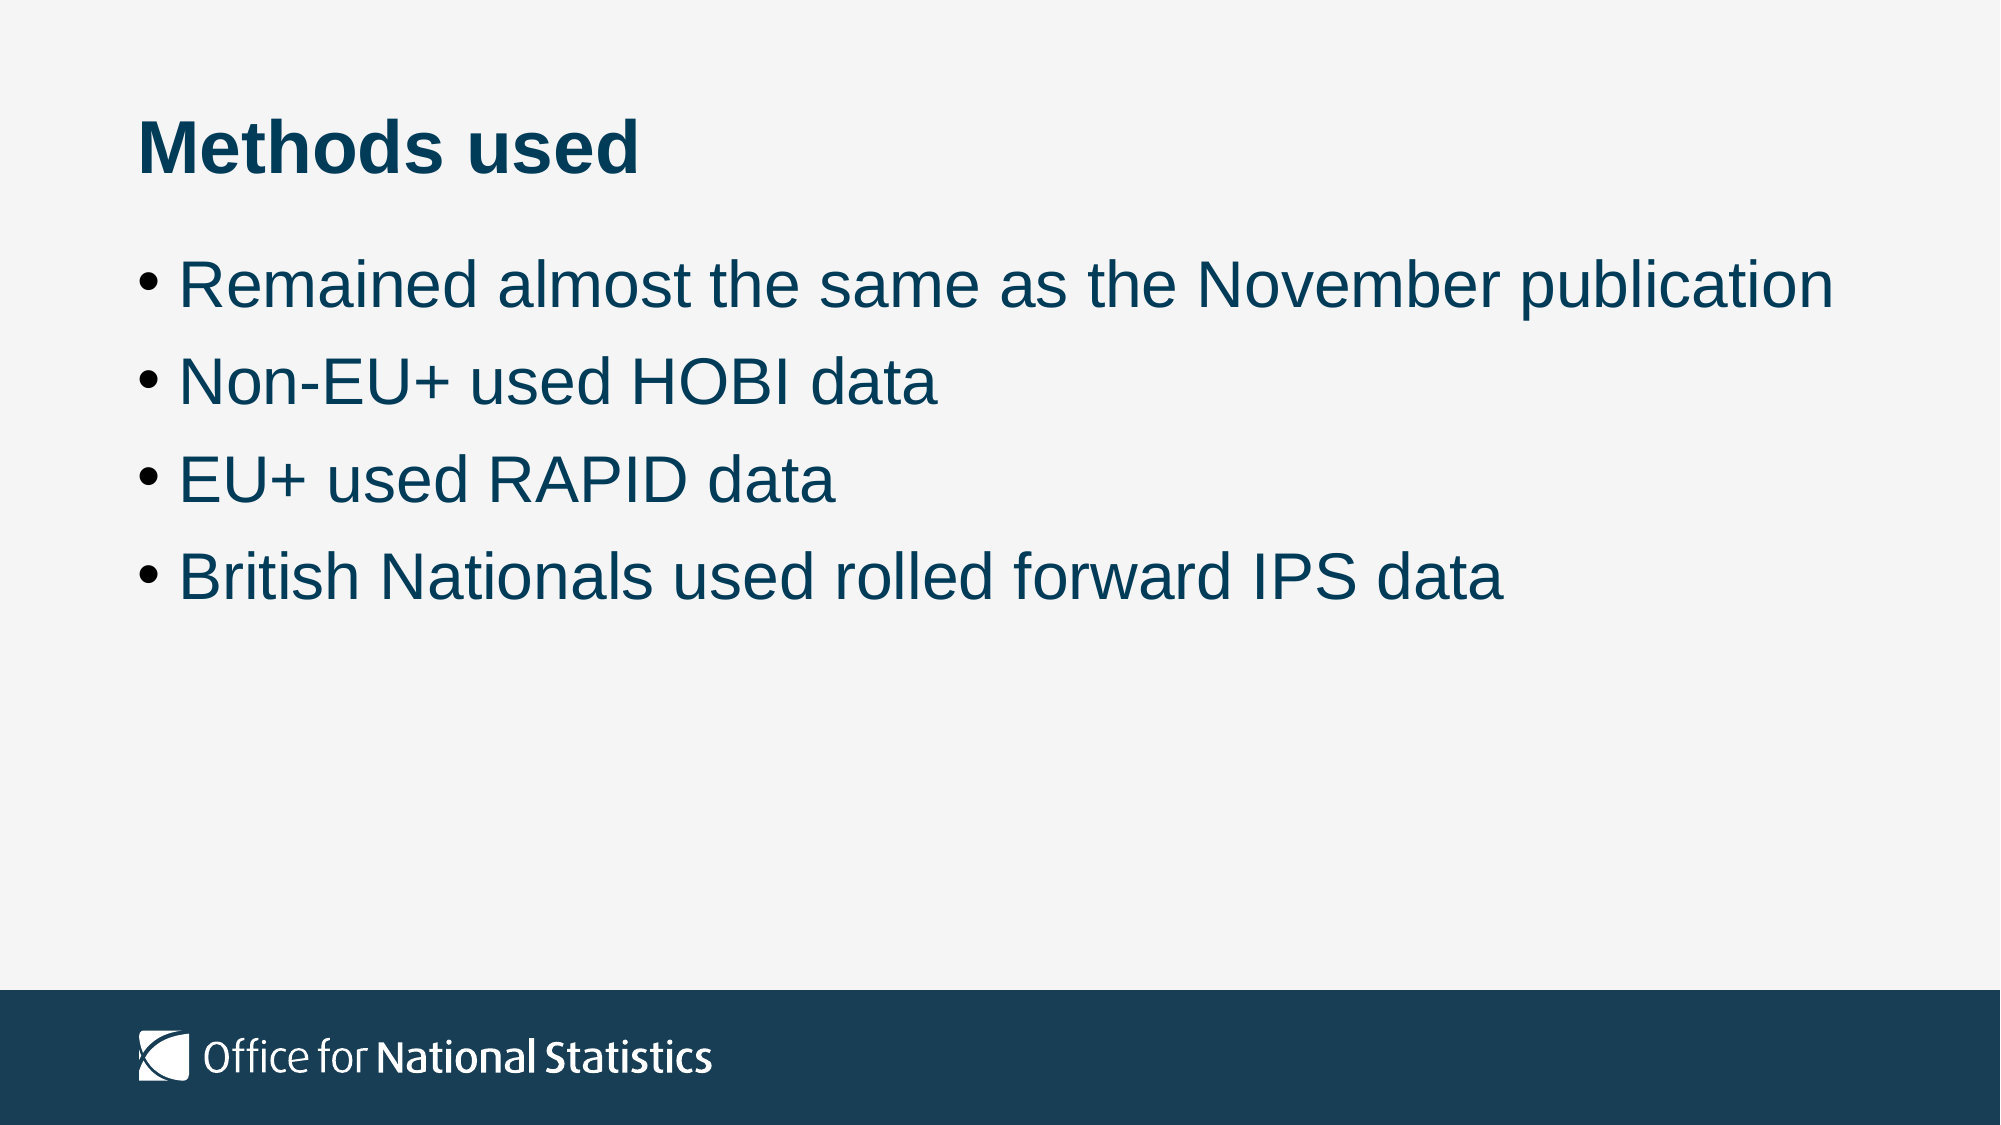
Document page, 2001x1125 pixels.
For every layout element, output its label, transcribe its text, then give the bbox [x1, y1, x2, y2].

list Remained almost the same as the November publication Non-EU+ used HOBI data EU+ used RAPID data British Nationals used rolled forward IPS data [137, 233, 1863, 614]
title Methods used [137, 105, 1863, 192]
